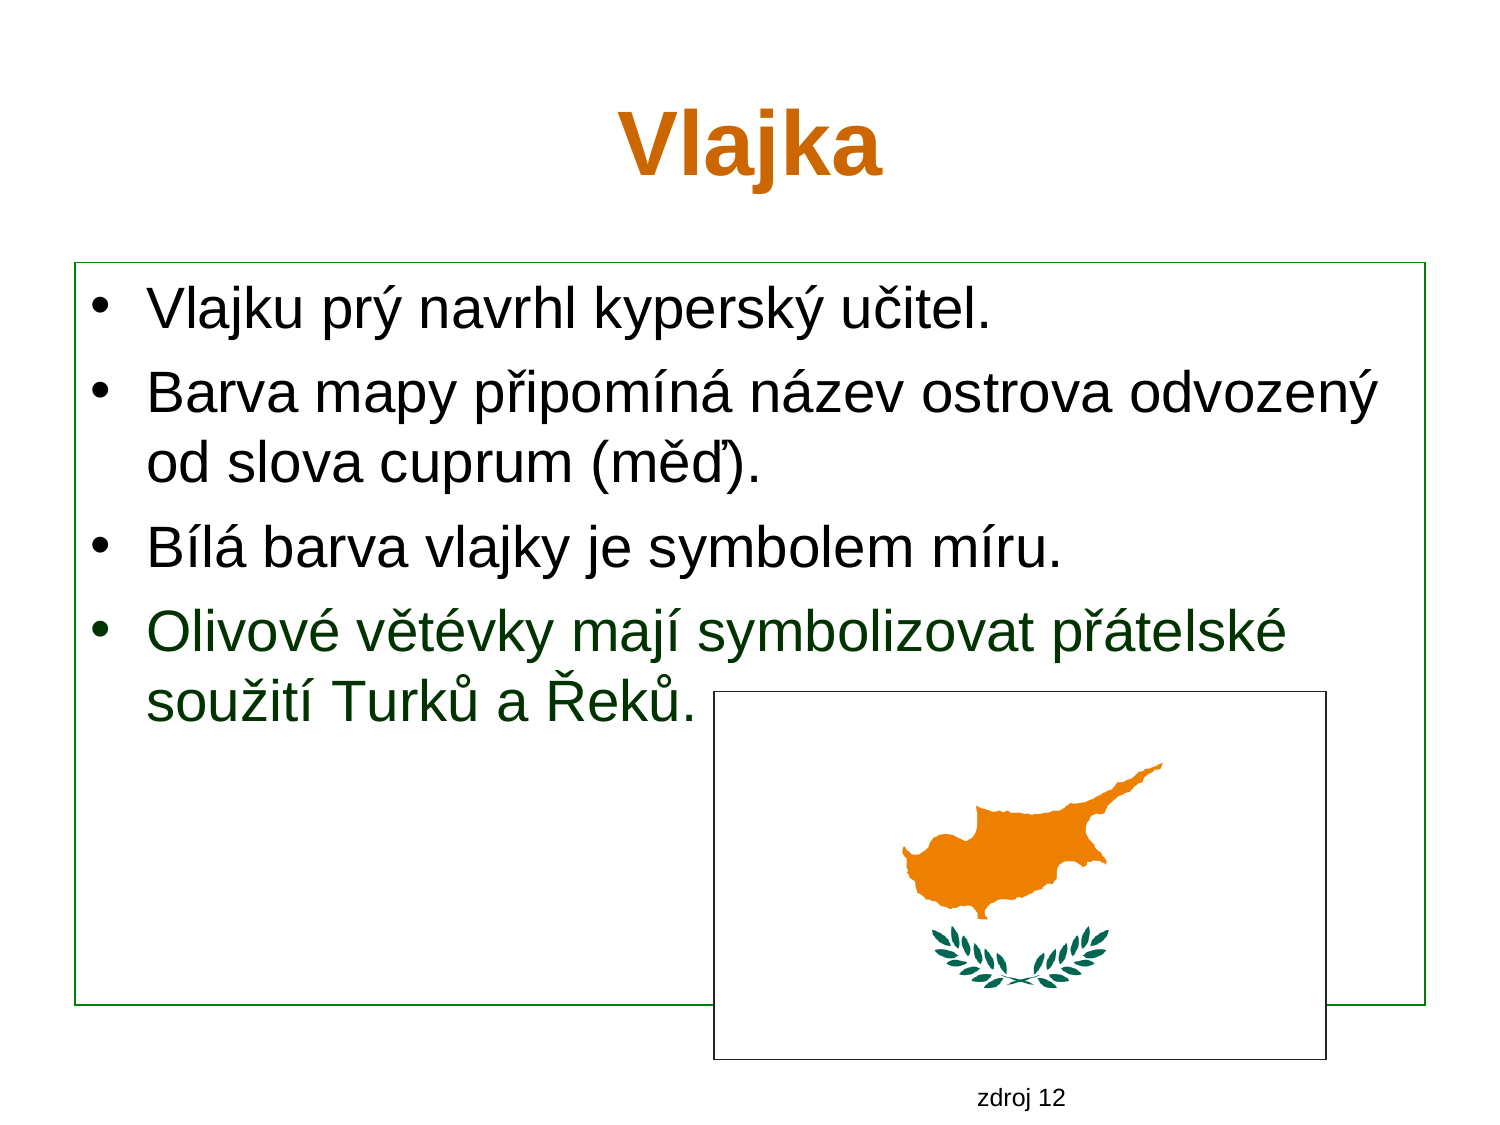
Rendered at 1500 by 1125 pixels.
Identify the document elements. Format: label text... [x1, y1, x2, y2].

text_box zdroj 12 [714, 1074, 1329, 1120]
title Vlajka [75, 45, 1426, 233]
list Vlajku prý navrhl kyperský učitel. Barva mapy připomíná název ostrova odvozený od slova cuprum (měď). Bílá barva vlajky je symbolem míru. Olivové větévky mají symbolizovat přátelské soužití Turků a Řeků. [75, 262, 1426, 1006]
picture [714, 692, 1326, 1059]
